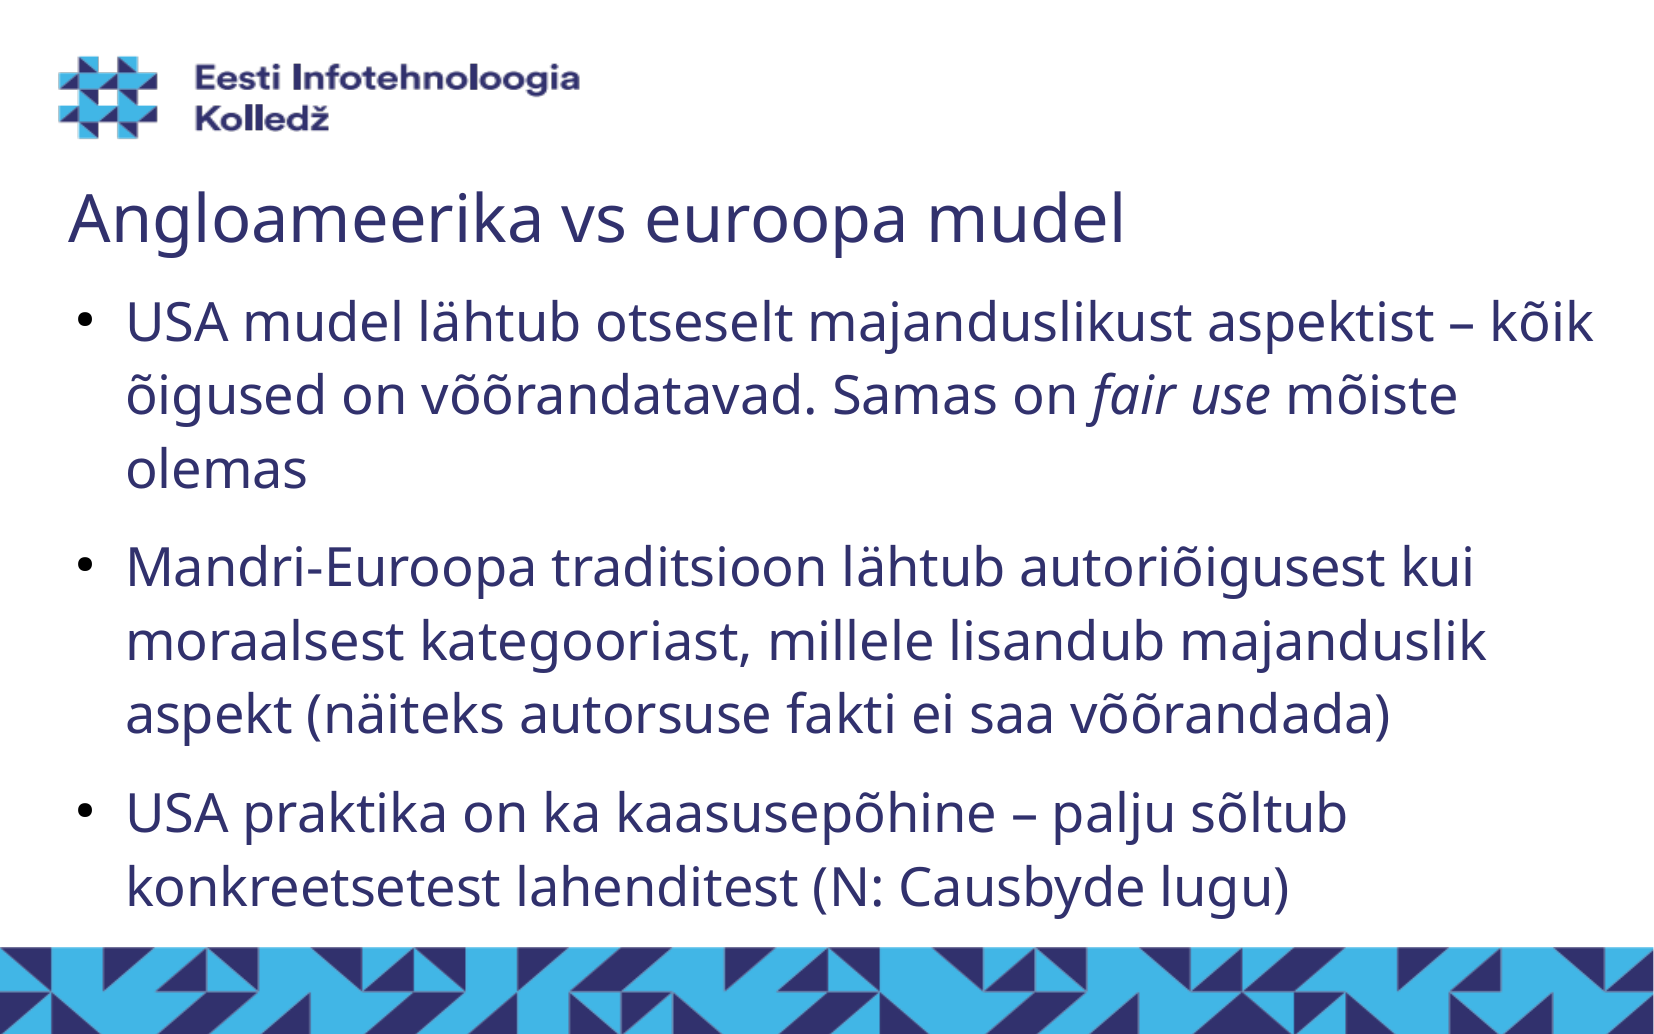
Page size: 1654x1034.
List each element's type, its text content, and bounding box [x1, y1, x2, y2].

list USA mudel lähtub otseselt majanduslikust aspektist – kõik õigused on võõrandatavad. Samas on fair use mõiste olemas Mandri-Euroopa traditsioon lähtub autoriõigusest kui moraalsest kategooriast, millele lisandub majanduslik aspekt (näiteks autorsuse fakti ei saa võõrandada) USA praktika on ka kaasusepõhine – palju sõltub konkreetsetest lahenditest (N: Causbyde lugu) [59, 283, 1595, 936]
title Angloameerika vs euroopa mudel [68, 147, 1536, 283]
